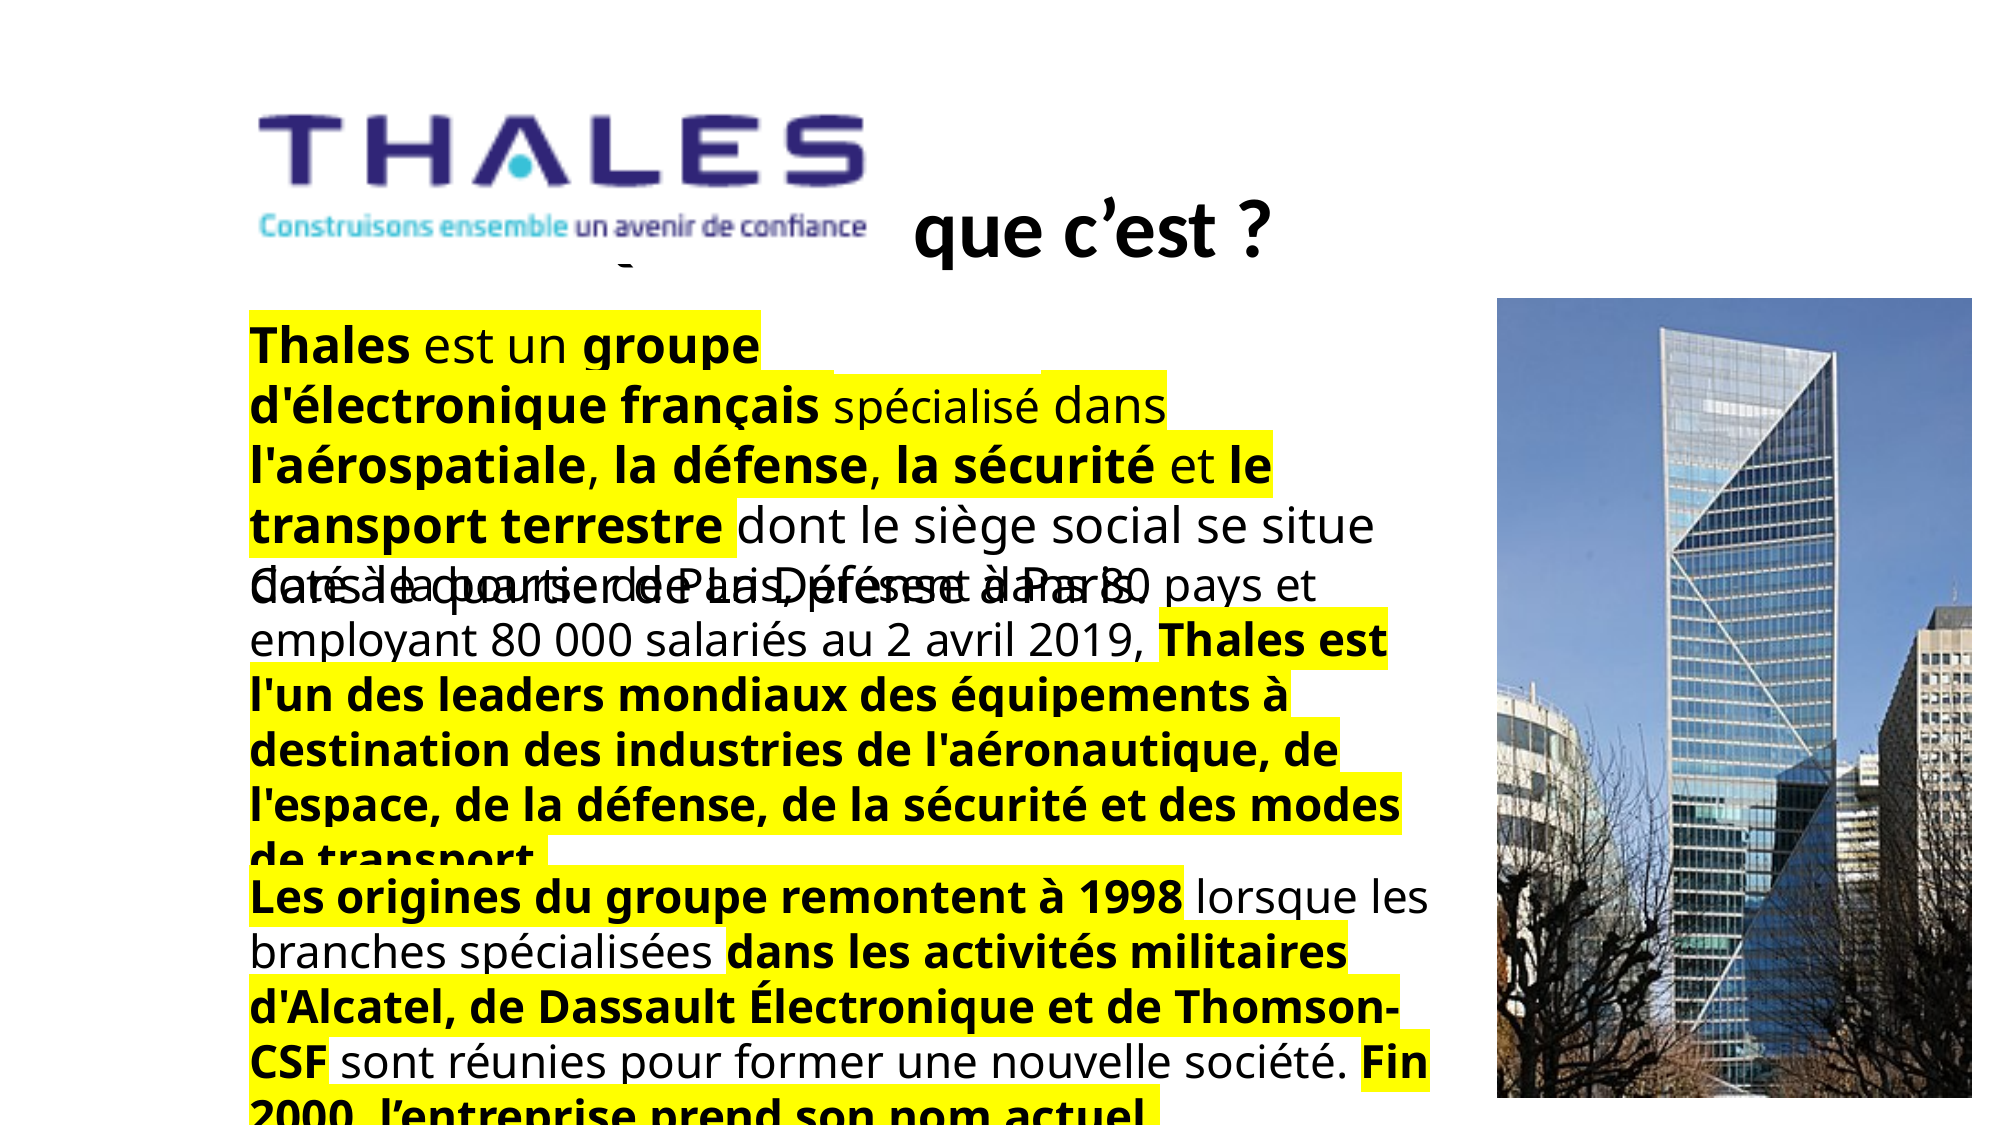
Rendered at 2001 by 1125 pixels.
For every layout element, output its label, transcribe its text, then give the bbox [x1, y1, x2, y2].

text_box Thales est un groupe d'électronique français spécialisé dans l'aérospatiale, la défense, la sécurité et le transport terrestre dont le siège social se situe dans le quartier de La Défense à Paris. [234, 306, 1482, 621]
title Qu’est-ce que c’est ? [122, 119, 1848, 337]
picture [1497, 299, 1972, 1098]
text_box Les origines du groupe remontent à 1998 lorsque les branches spécialisées dans les activités militaires d'Alcatel, de Dassault Électronique et de Thomson-CSF sont réunies pour former une nouvelle société. Fin 2000, l’entreprise prend son nom actuel. [234, 860, 1482, 1125]
text_box Coté à la bourse de Paris, présent dans 80 pays et employant 80 000 salariés au 2 avril 2019, Thales est l'un des leaders mondiaux des équipements à destination des industries de l'aéronautique, de l'espace, de la défense, de la sécurité et des modes de transport. [235, 548, 1442, 860]
picture [234, 93, 913, 264]
